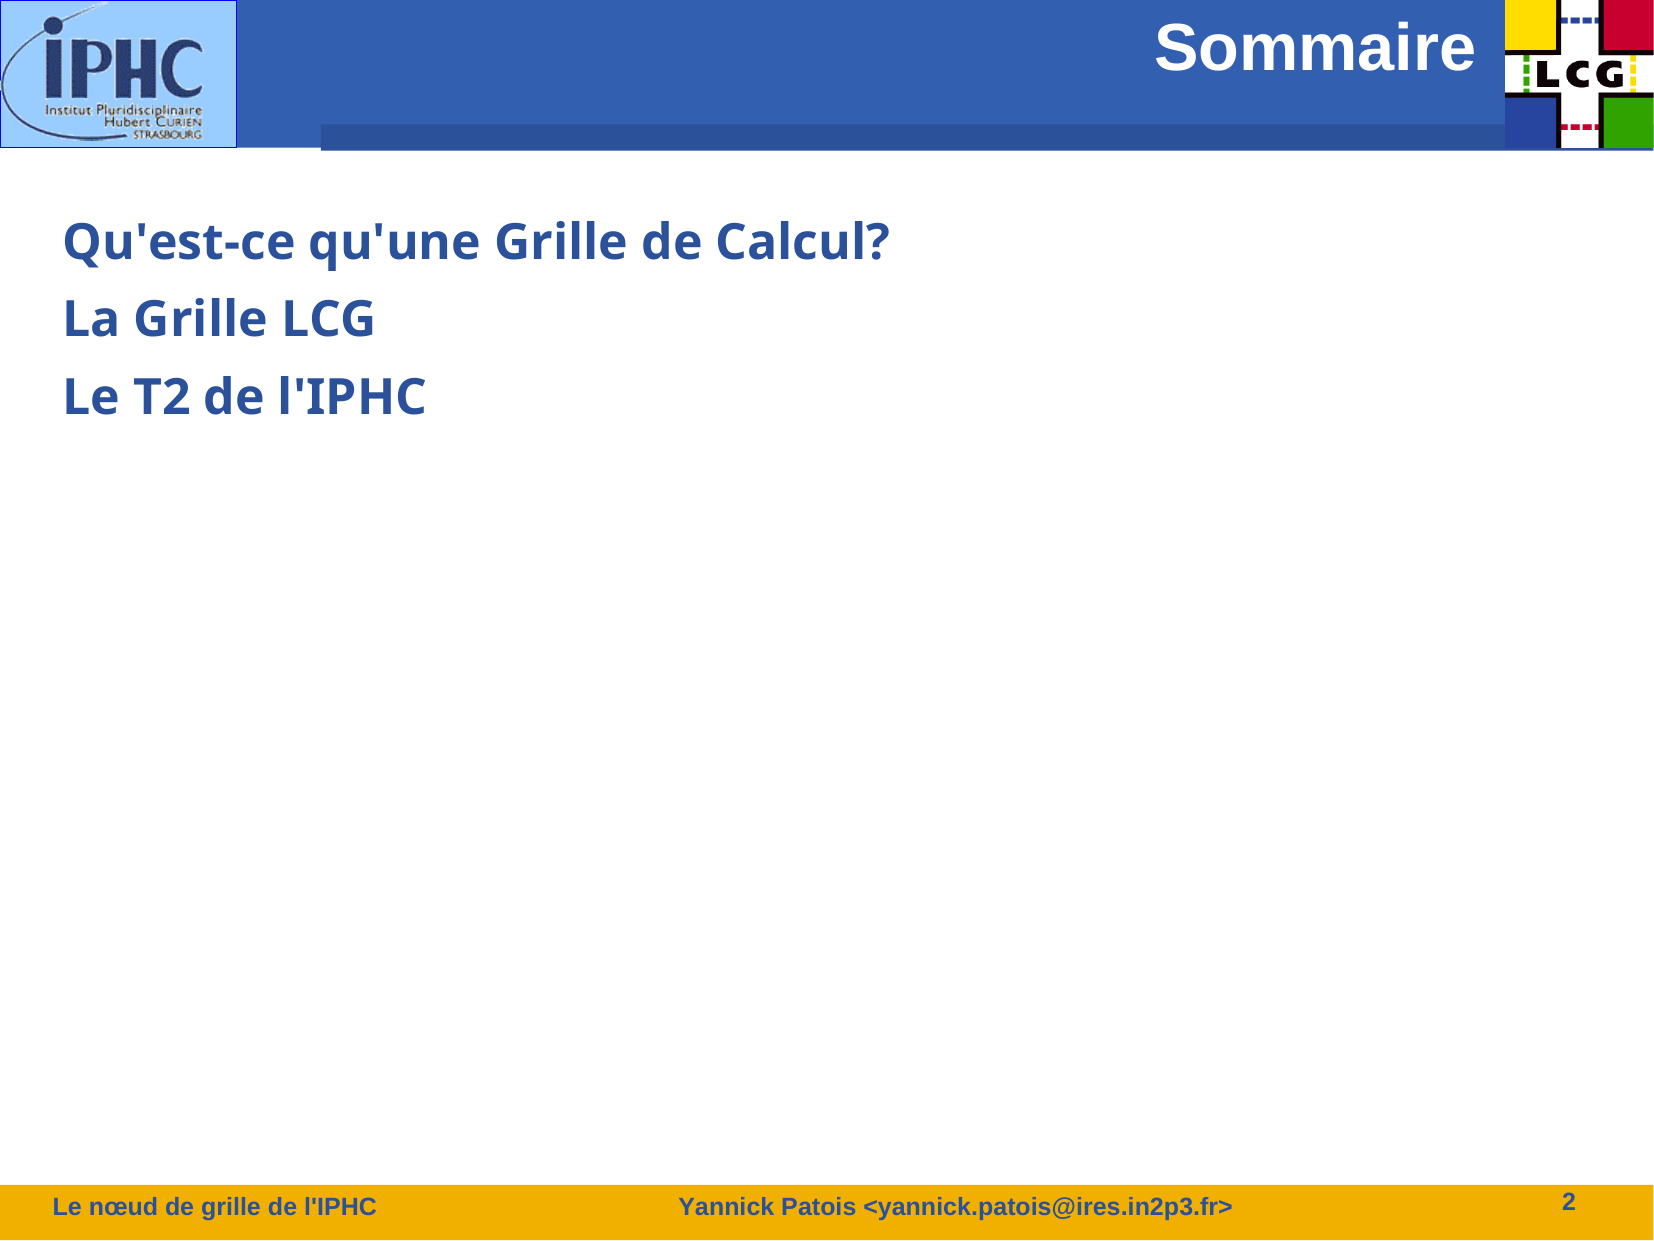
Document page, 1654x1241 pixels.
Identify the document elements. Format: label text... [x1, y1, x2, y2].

title Sommaire [236, 0, 1477, 98]
list Qu'est-ce qu'une Grille de Calcul? La Grille LCG Le T2 de l'IPHC [62, 206, 1388, 1034]
picture [0, 0, 204, 141]
